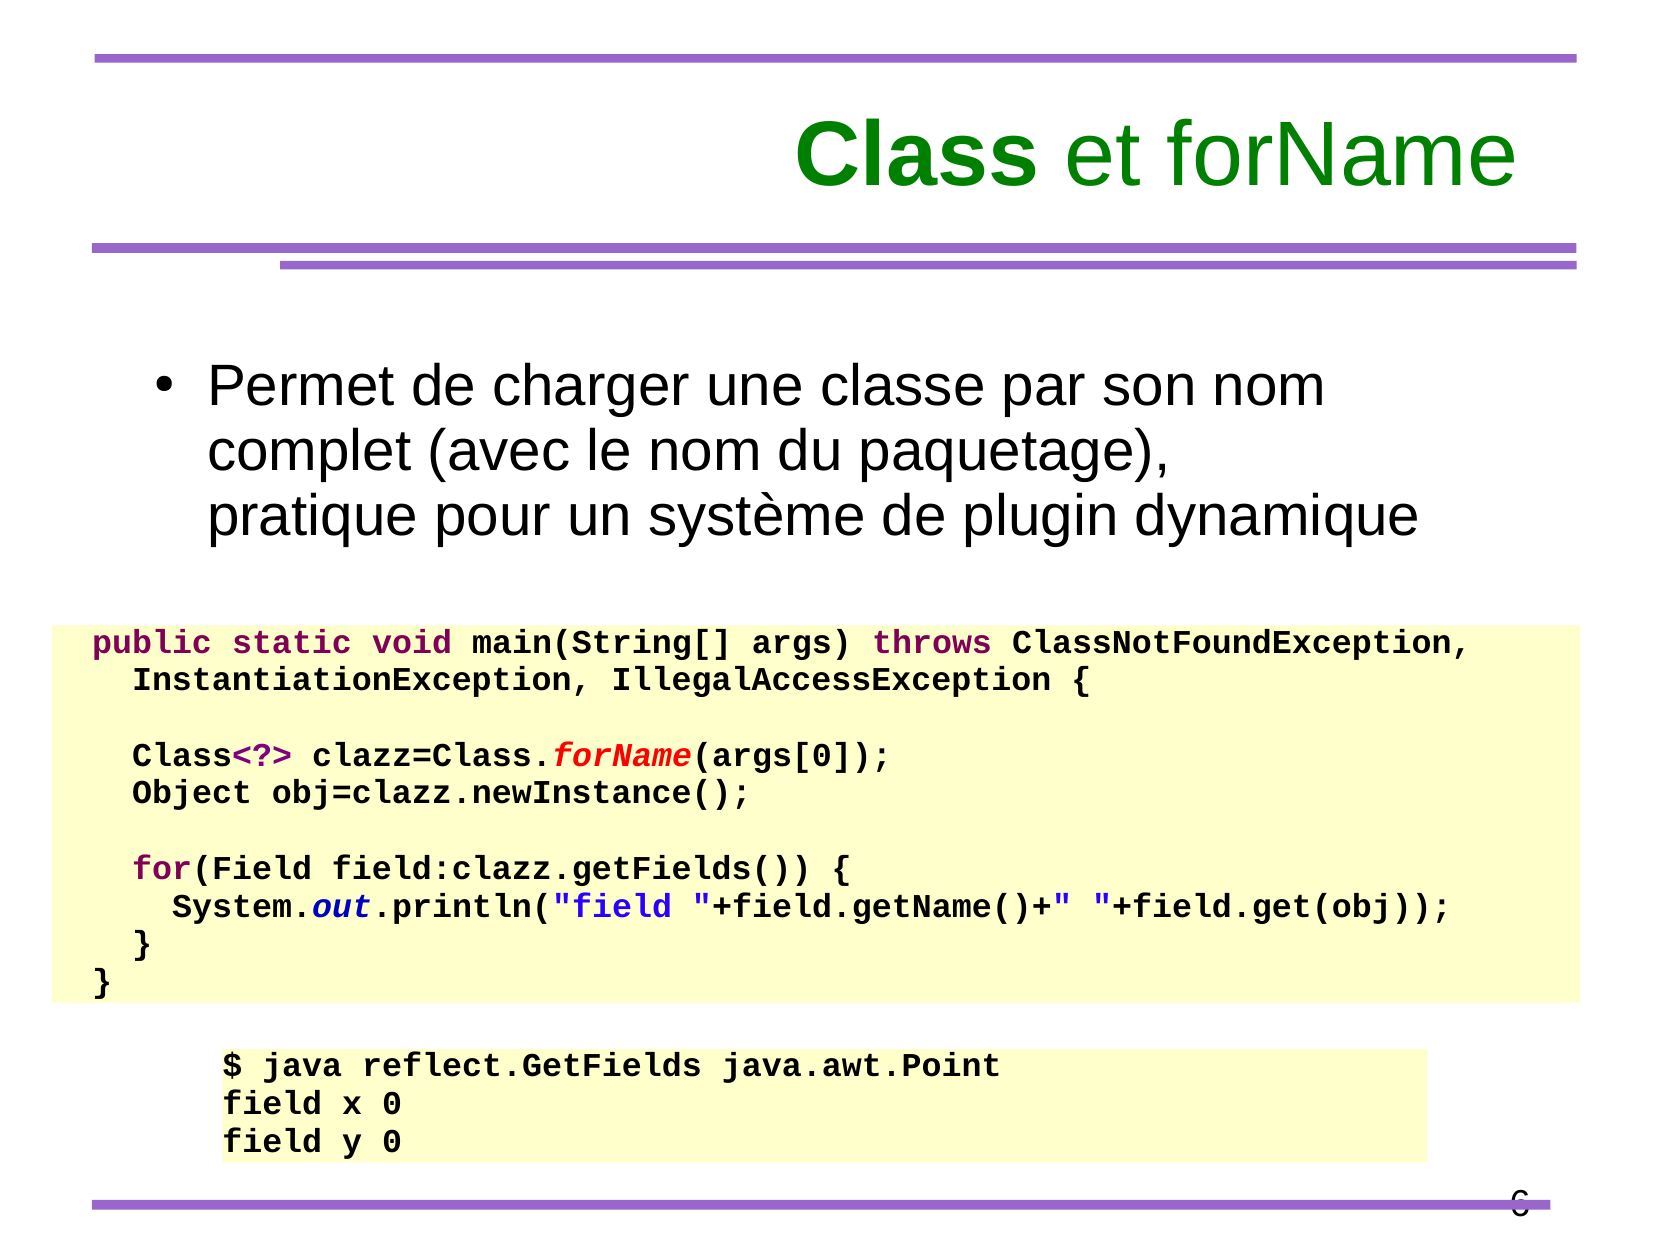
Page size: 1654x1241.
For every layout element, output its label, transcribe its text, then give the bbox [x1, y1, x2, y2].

title Class et forName [121, 42, 1534, 265]
text_box $ java reflect.GetFields java.awt.Point field x 0 field y 0 [222, 1049, 1428, 1163]
text_box public static void main(String[] args) throws ClassNotFoundException, InstantiationException, IllegalAccessException { Class<?> clazz=Class.forName(args[0]); Object obj=clazz.newInstance(); for(Field field:clazz.getFields()) { System.out.println("field "+field.getName()+" "+field.get(obj)); } } [52, 625, 1580, 1003]
list Permet de charger une classe par son nom complet (avec le nom du paquetage), pratique pour un système de plugin dynamique [121, 344, 1534, 556]
